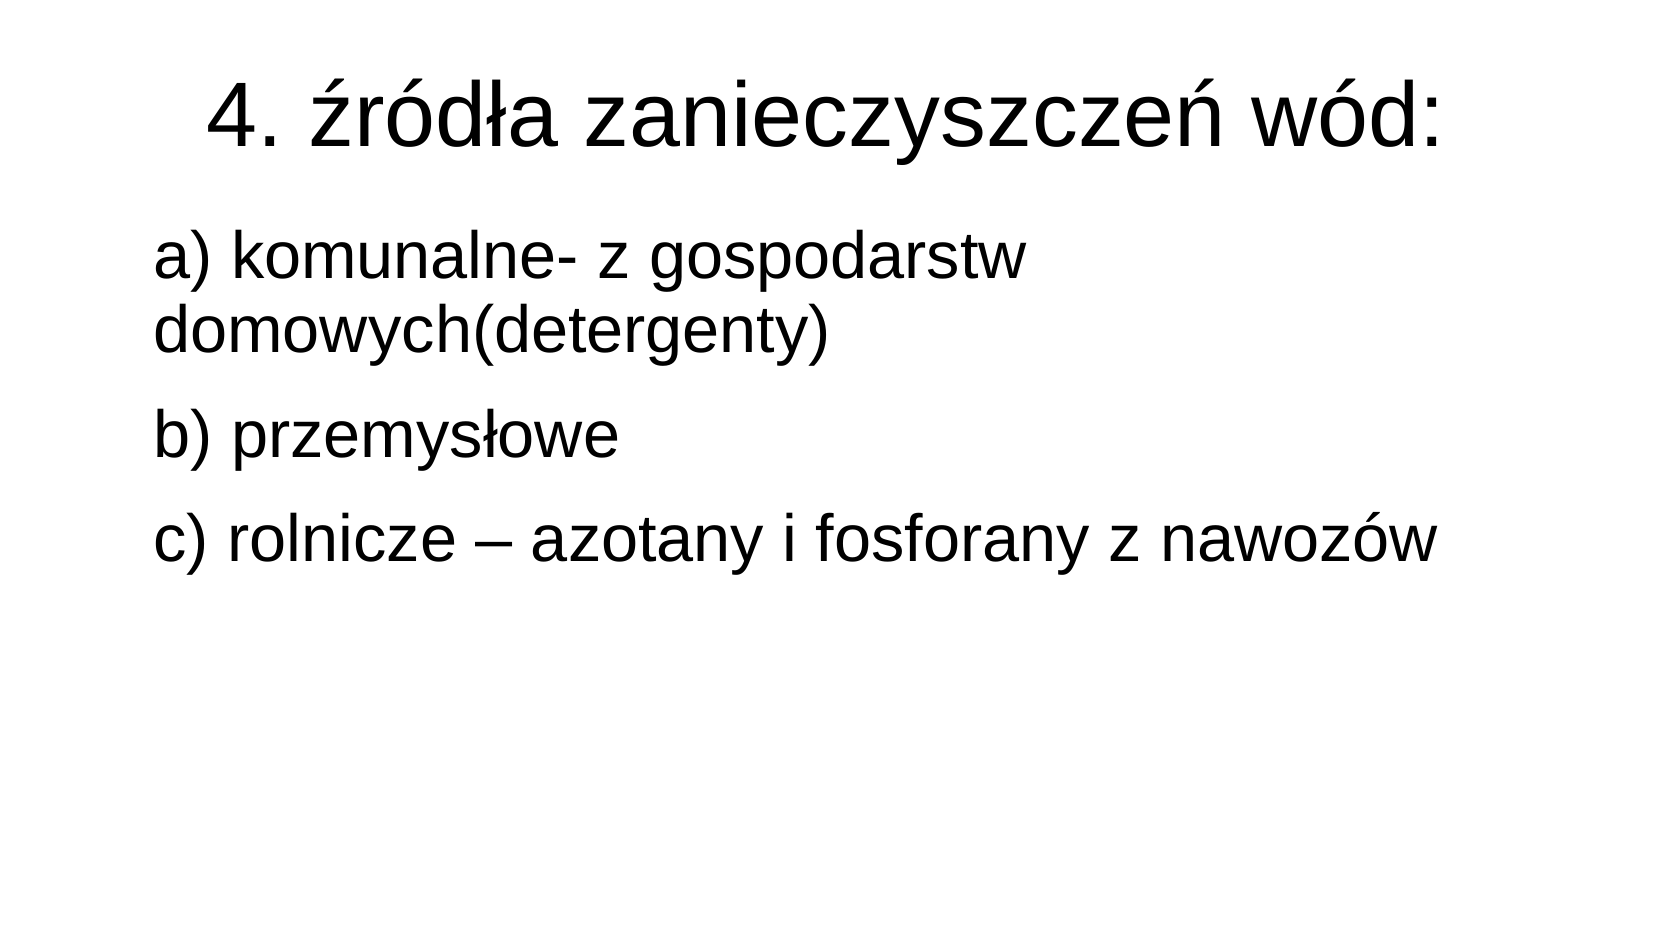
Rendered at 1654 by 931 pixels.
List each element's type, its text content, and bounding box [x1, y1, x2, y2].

list a) komunalne- z gospodarstw domowych(detergenty) b) przemysłowe c) rolnicze – azotany i fosforany z nawozów [82, 217, 1571, 758]
title 4. źródła zanieczyszczeń wód: [82, 37, 1571, 193]
